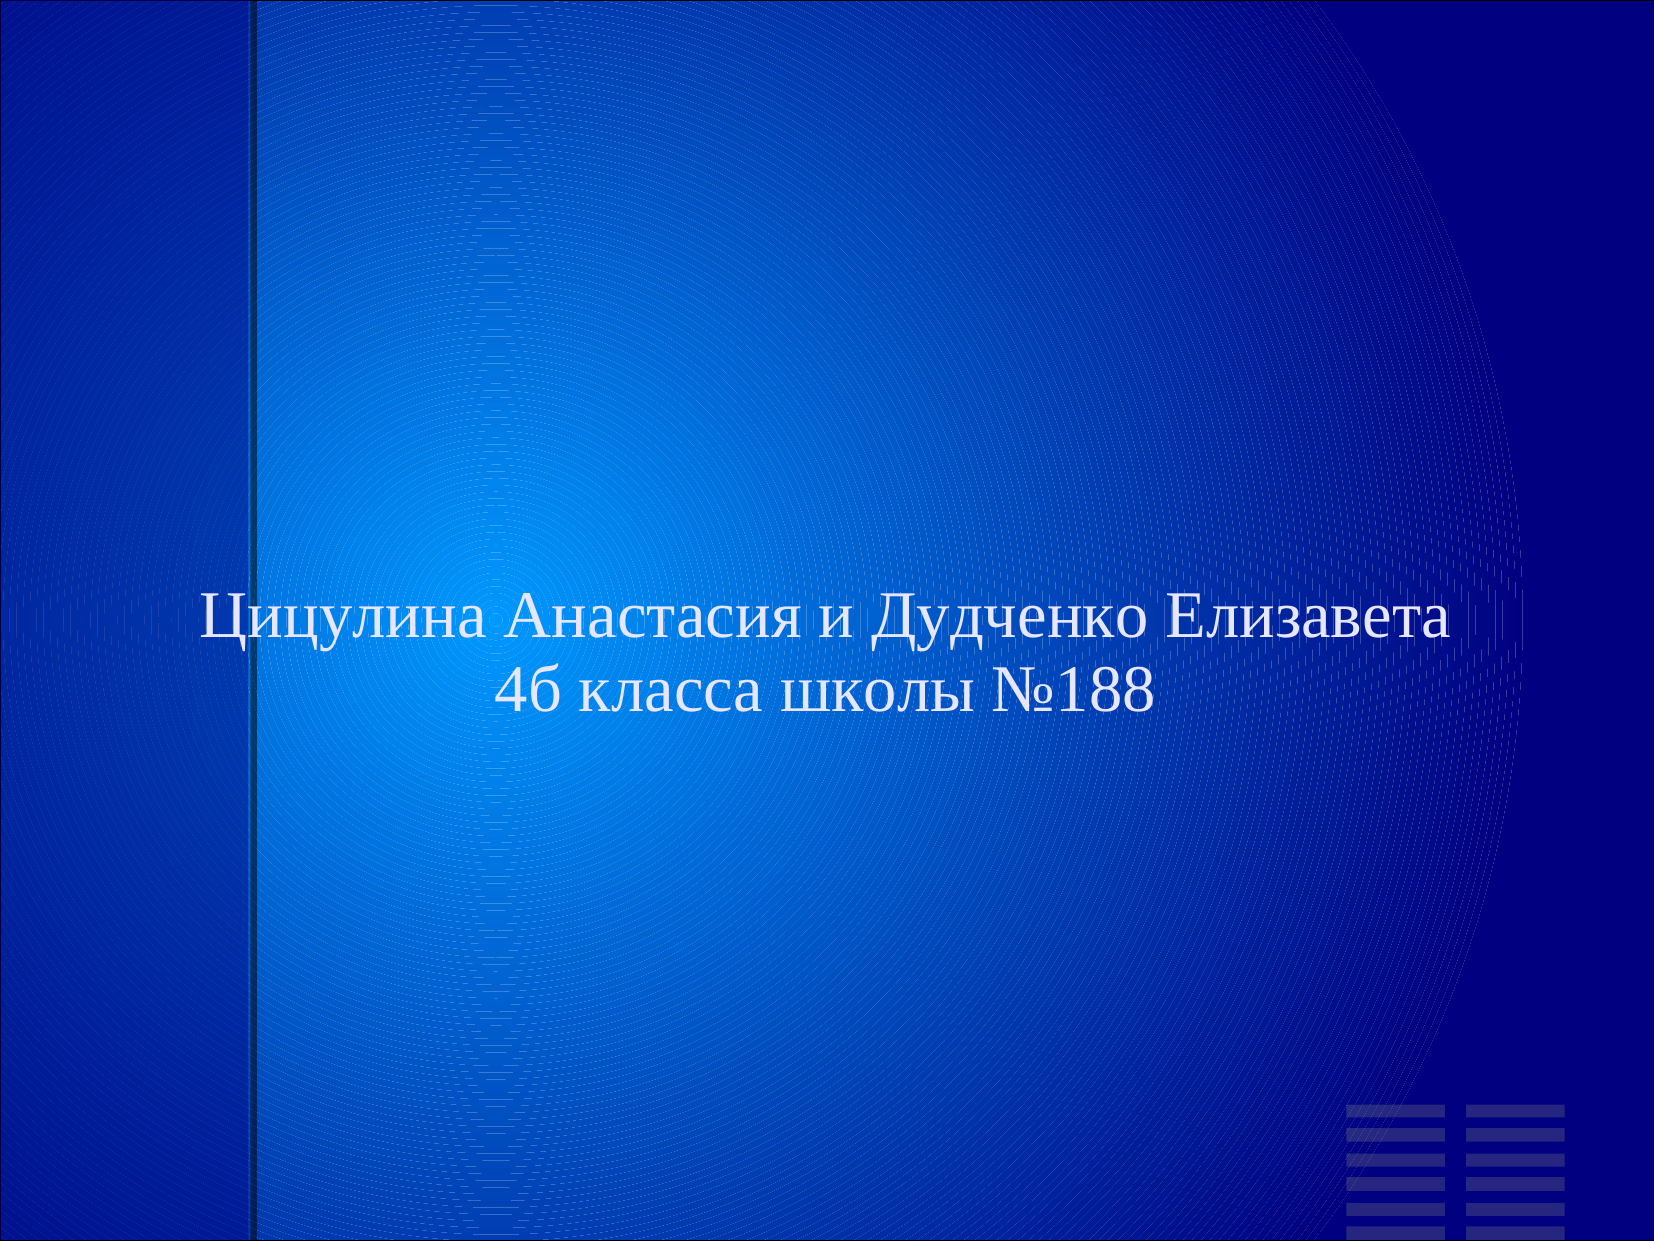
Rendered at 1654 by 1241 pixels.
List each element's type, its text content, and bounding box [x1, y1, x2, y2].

subtitle Цицулина Анастасия и Дудченко Елизавета 4б класса школы №188 [119, 112, 1533, 1193]
